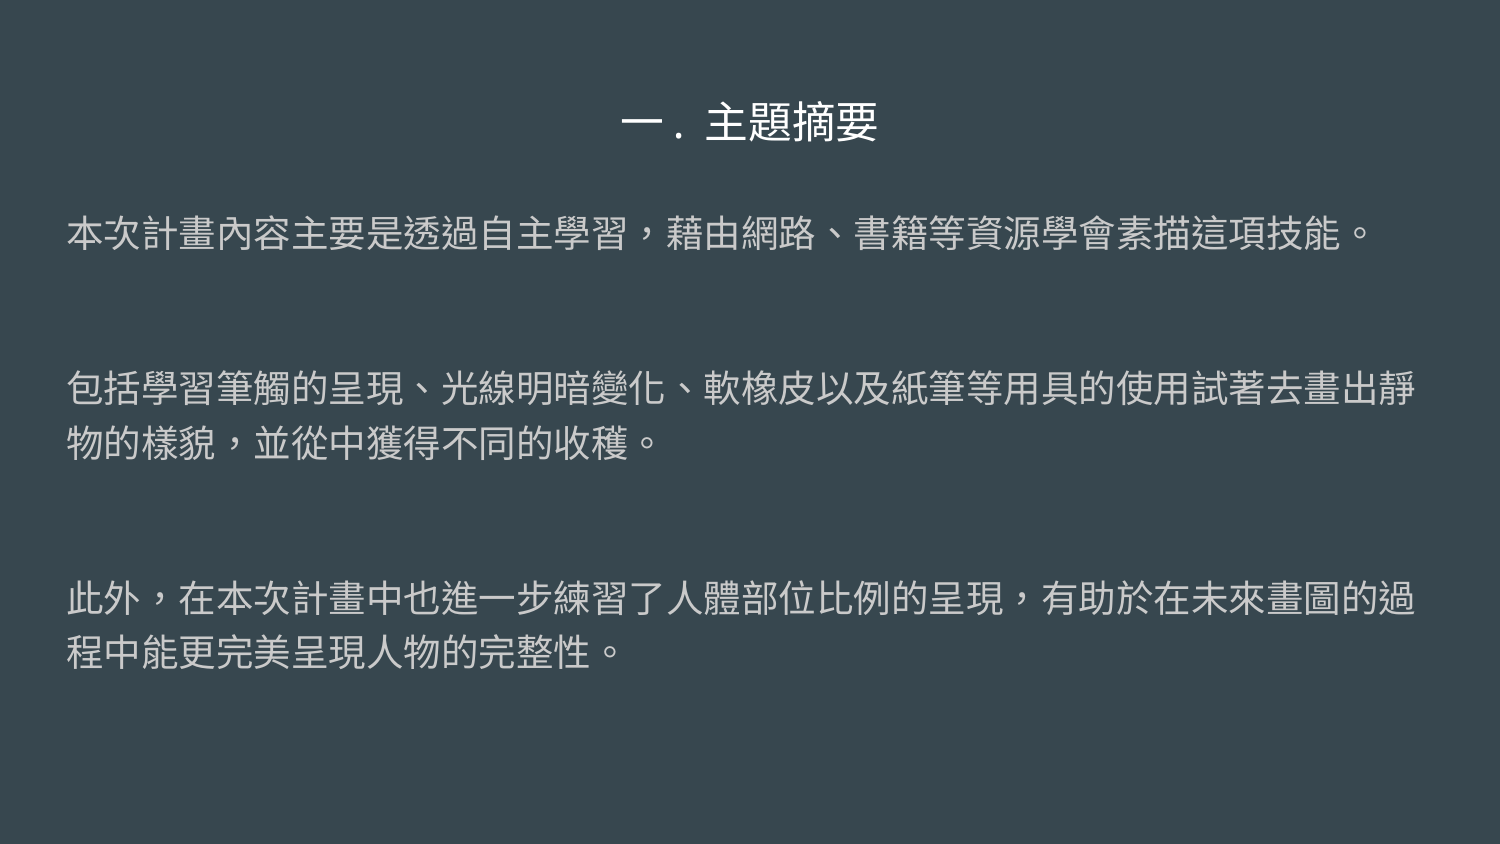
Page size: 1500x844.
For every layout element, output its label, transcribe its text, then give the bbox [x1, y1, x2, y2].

title 一. 主題摘要 [51, 72, 1449, 167]
list 本次計畫內容主要是透過自主學習，藉由網路、書籍等資源學會素描這項技能。 包括學習筆觸的呈現、光線明暗變化、軟橡皮以及紙筆等用具的使用試著去畫出靜物的樣貌，並從中獲得不同的收穫。 此外，在本次計畫中也進一步練習了人體部位比例的呈現，有助於在未來畫圖的過程中能更完美呈現人物的完整性。 [51, 189, 1449, 750]
